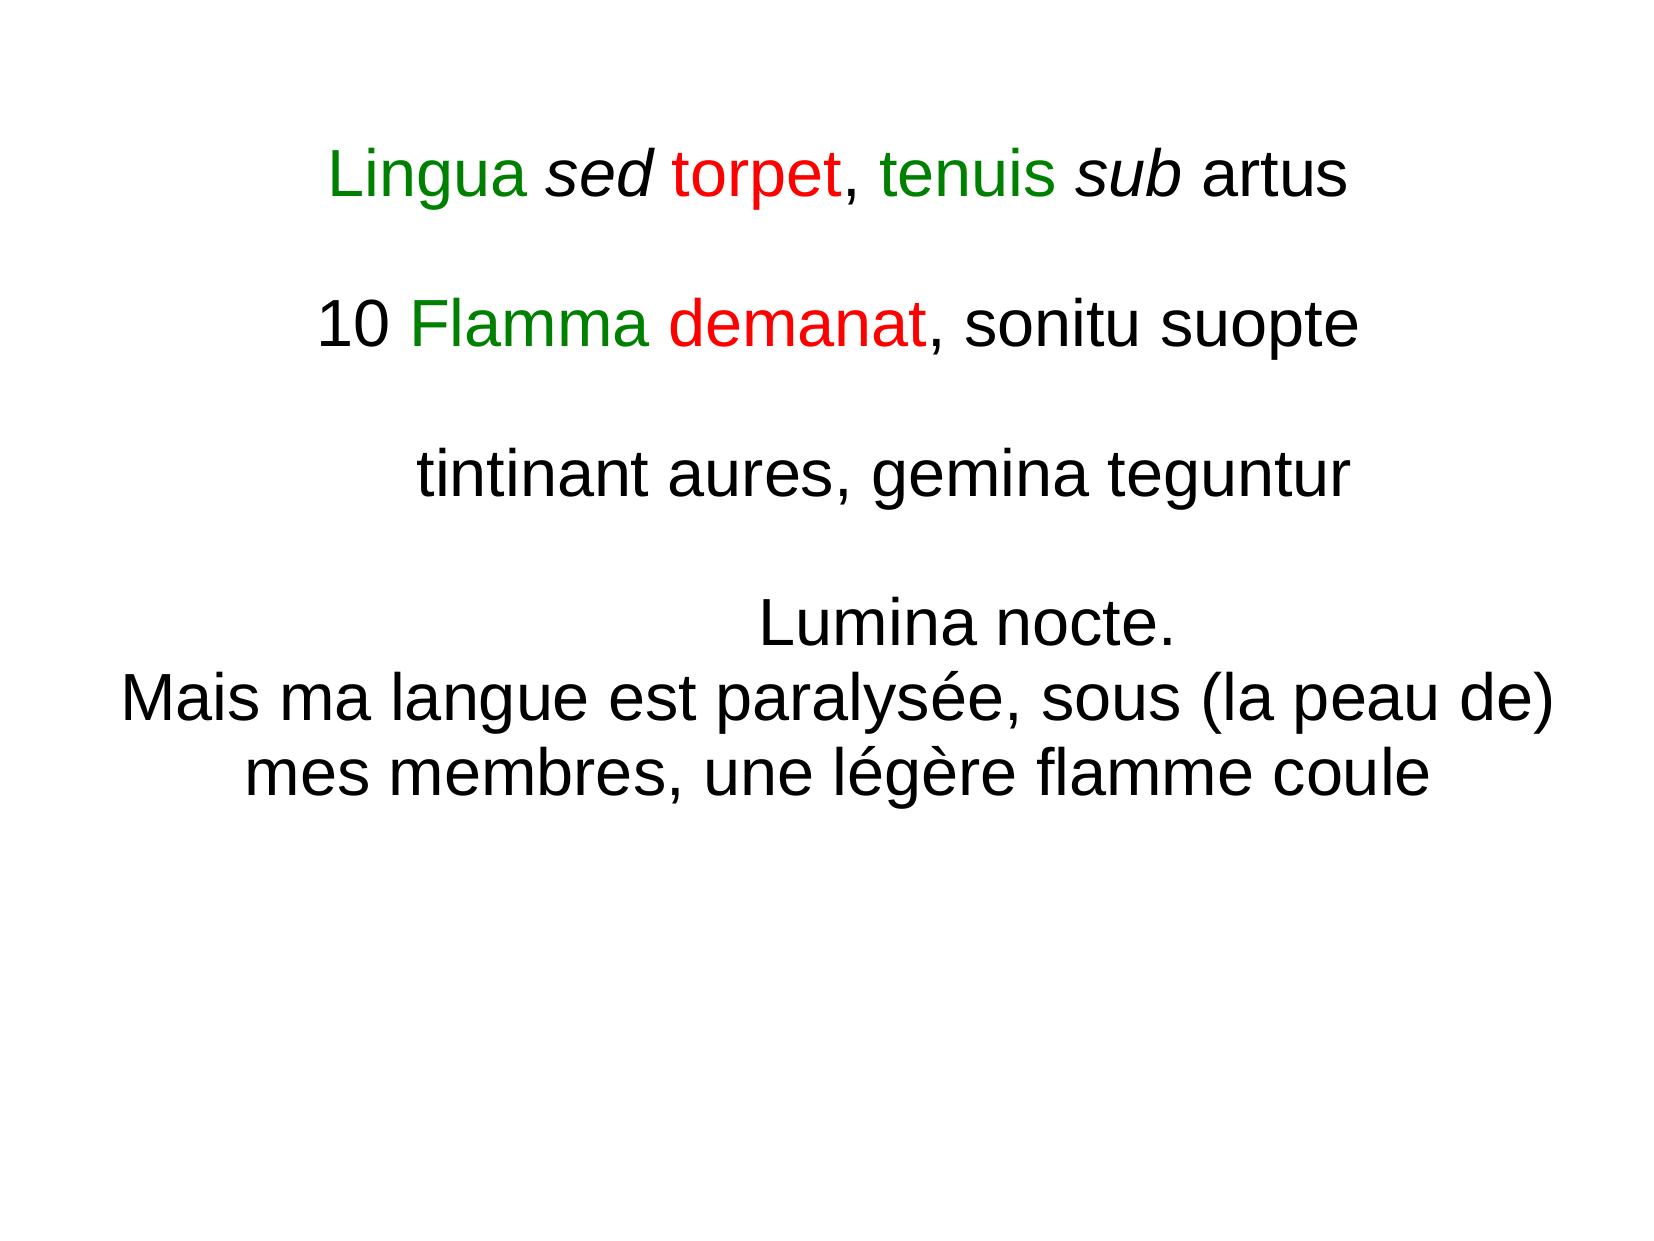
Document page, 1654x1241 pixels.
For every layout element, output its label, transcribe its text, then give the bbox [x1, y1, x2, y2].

subtitle Lingua sed torpet, tenuis sub artus 10 Flamma demanat, sonitu suopte tintinant aures, gemina teguntur Lumina nocte. Mais ma langue est paralysée, sous (la peau de) mes membres, une légère flamme coule [94, 67, 1583, 1028]
